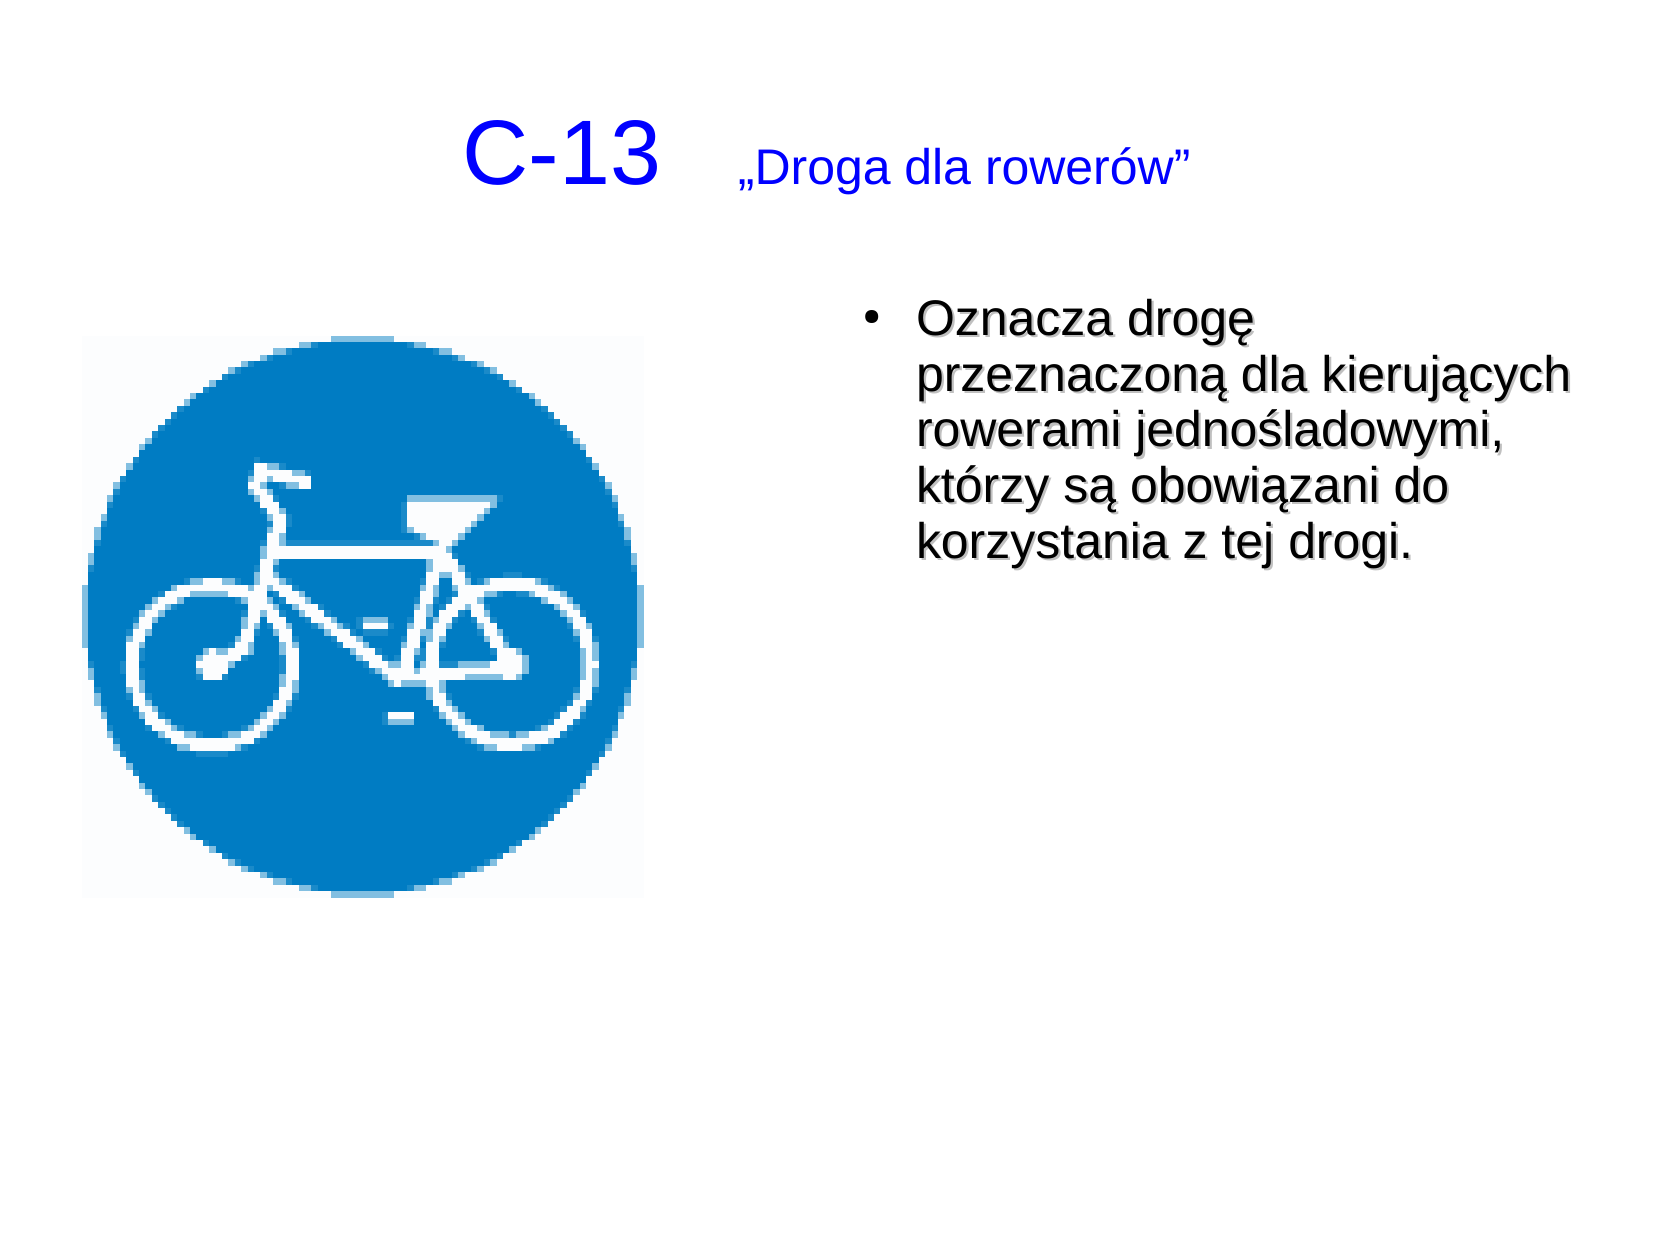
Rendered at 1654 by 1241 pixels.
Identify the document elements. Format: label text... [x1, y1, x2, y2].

list Oznacza drogę przeznaczoną dla kierujących rowerami jednośladowymi, którzy są obowiązani do korzystania z tej drogi. [845, 290, 1572, 1094]
picture [82, 336, 644, 898]
title C-13 „Droga dla rowerów” [82, 56, 1571, 250]
